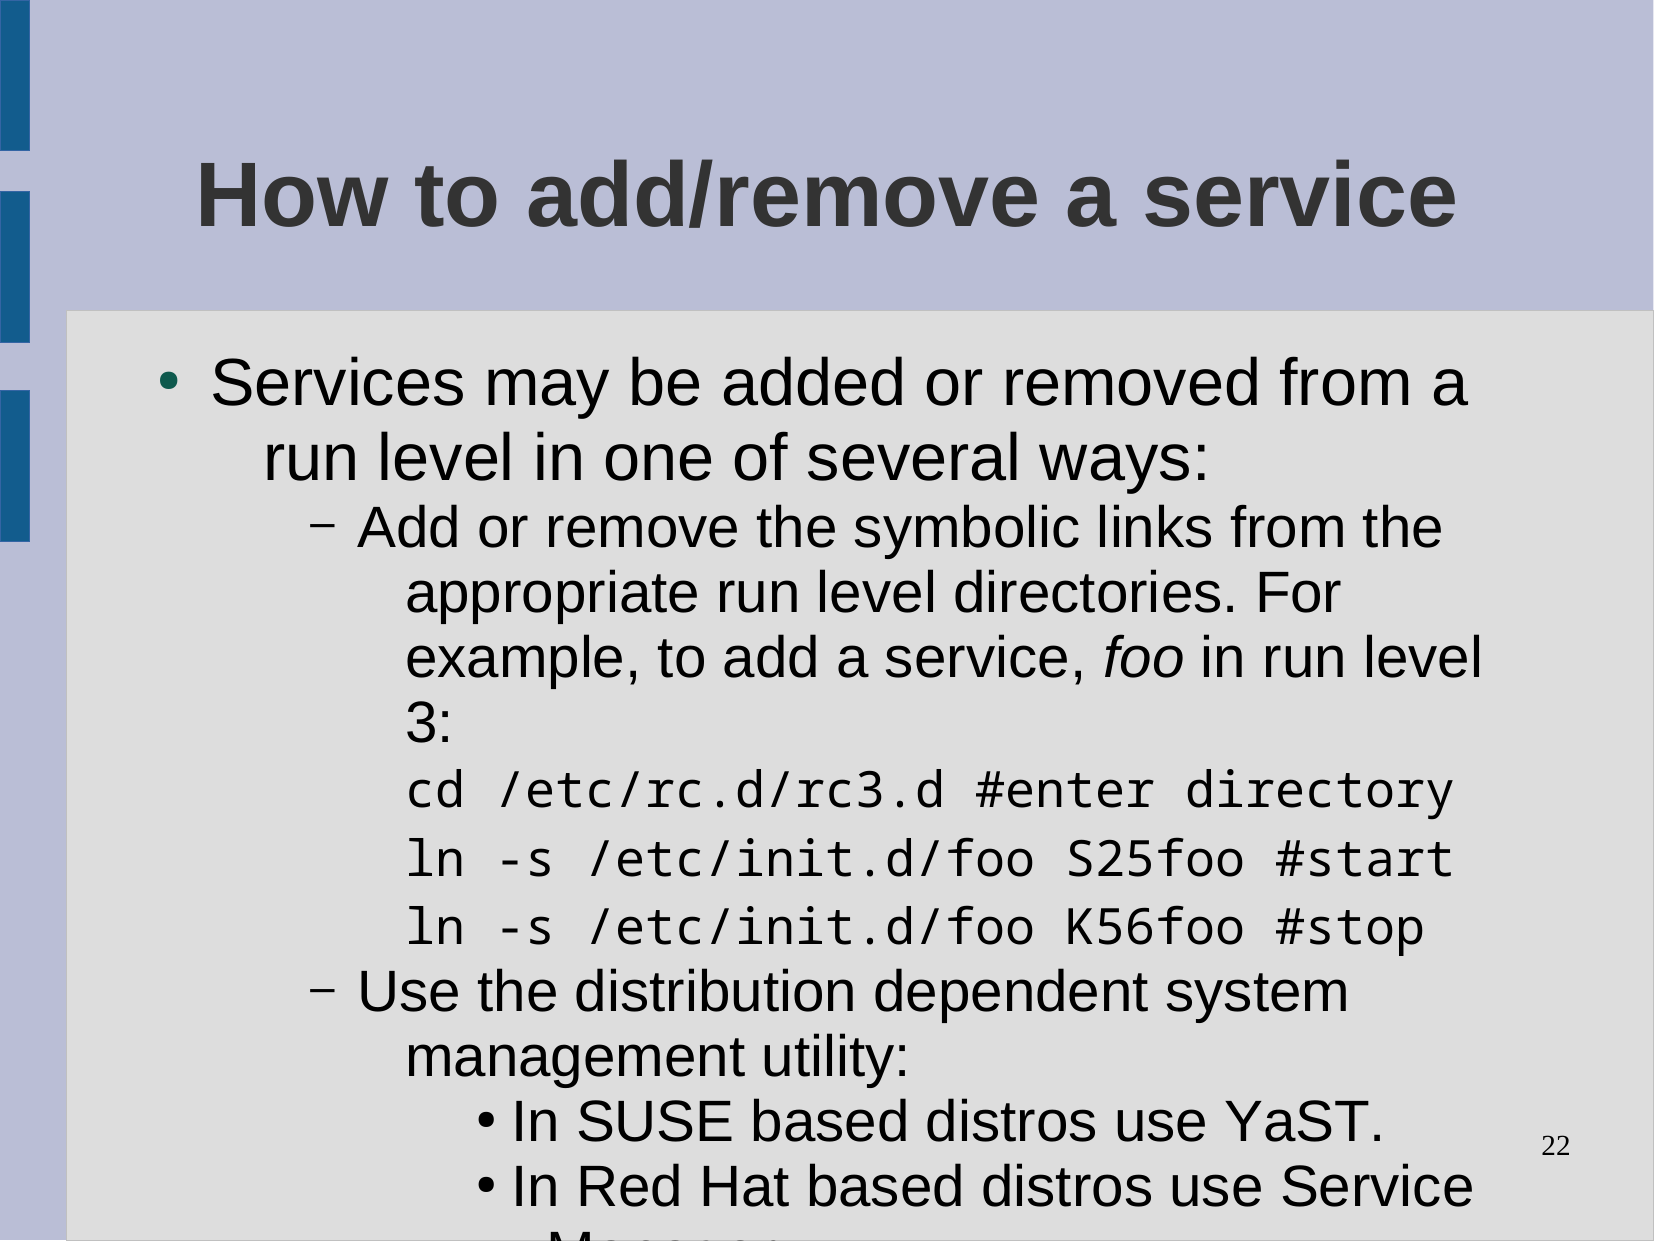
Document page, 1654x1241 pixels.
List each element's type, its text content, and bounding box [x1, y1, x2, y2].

title How to add/remove a service [121, 91, 1534, 299]
list Services may be added or removed from a run level in one of several ways: Add or remove the symbolic links from the appropriate run level directories. For example, to add a service, foo in run level 3: cd /etc/rc.d/rc3.d #enter directory ln -s /etc/init.d/foo S25foo #start ln -s /etc/init.d/foo K56foo #stop Use the distribution dependent system management utility: In SUSE based distros use YaST. In Red Hat based distros use Service Manager. [121, 344, 1534, 1185]
